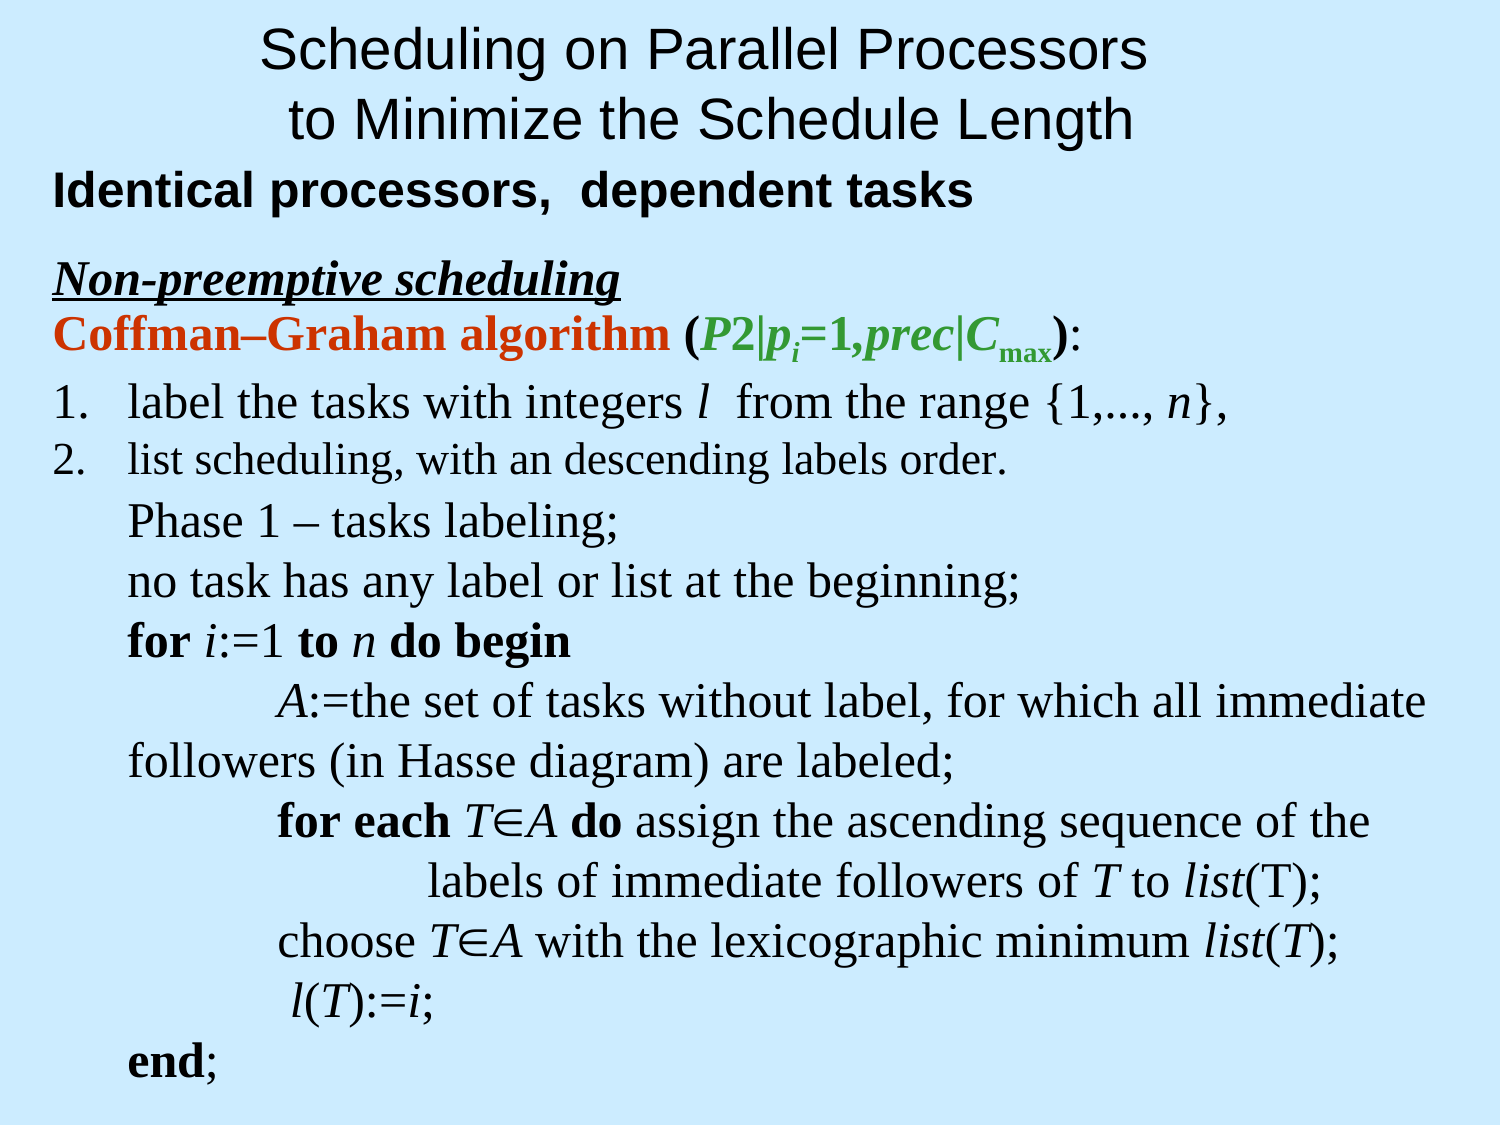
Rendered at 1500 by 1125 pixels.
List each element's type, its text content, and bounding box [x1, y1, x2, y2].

title Scheduling on Parallel Processors to Minimize the Schedule Length [0, 0, 1463, 175]
text_box Coffman–Graham algorithm (P2|pi=1,prec|Cmax): label the tasks with integers l from the range {1,..., n}, list scheduling, with an descending labels order. [37, 313, 1500, 492]
text_box Identical processors, dependent tasks [37, 149, 1500, 226]
text_box Non-preemptive scheduling [37, 237, 1500, 313]
text_box Phase 1 – tasks labeling; no task has any label or list at the beginning; for i:=1 to n do begin A:=the set of tasks without label, for which all immediate followers (in Hasse diagram) are labeled; for each TA do assign the ascending sequence of the labels of immediate followers of T to list(T); choose TA with the lexicographic minimum list(T); l(T):=i; end; [112, 479, 1500, 1096]
